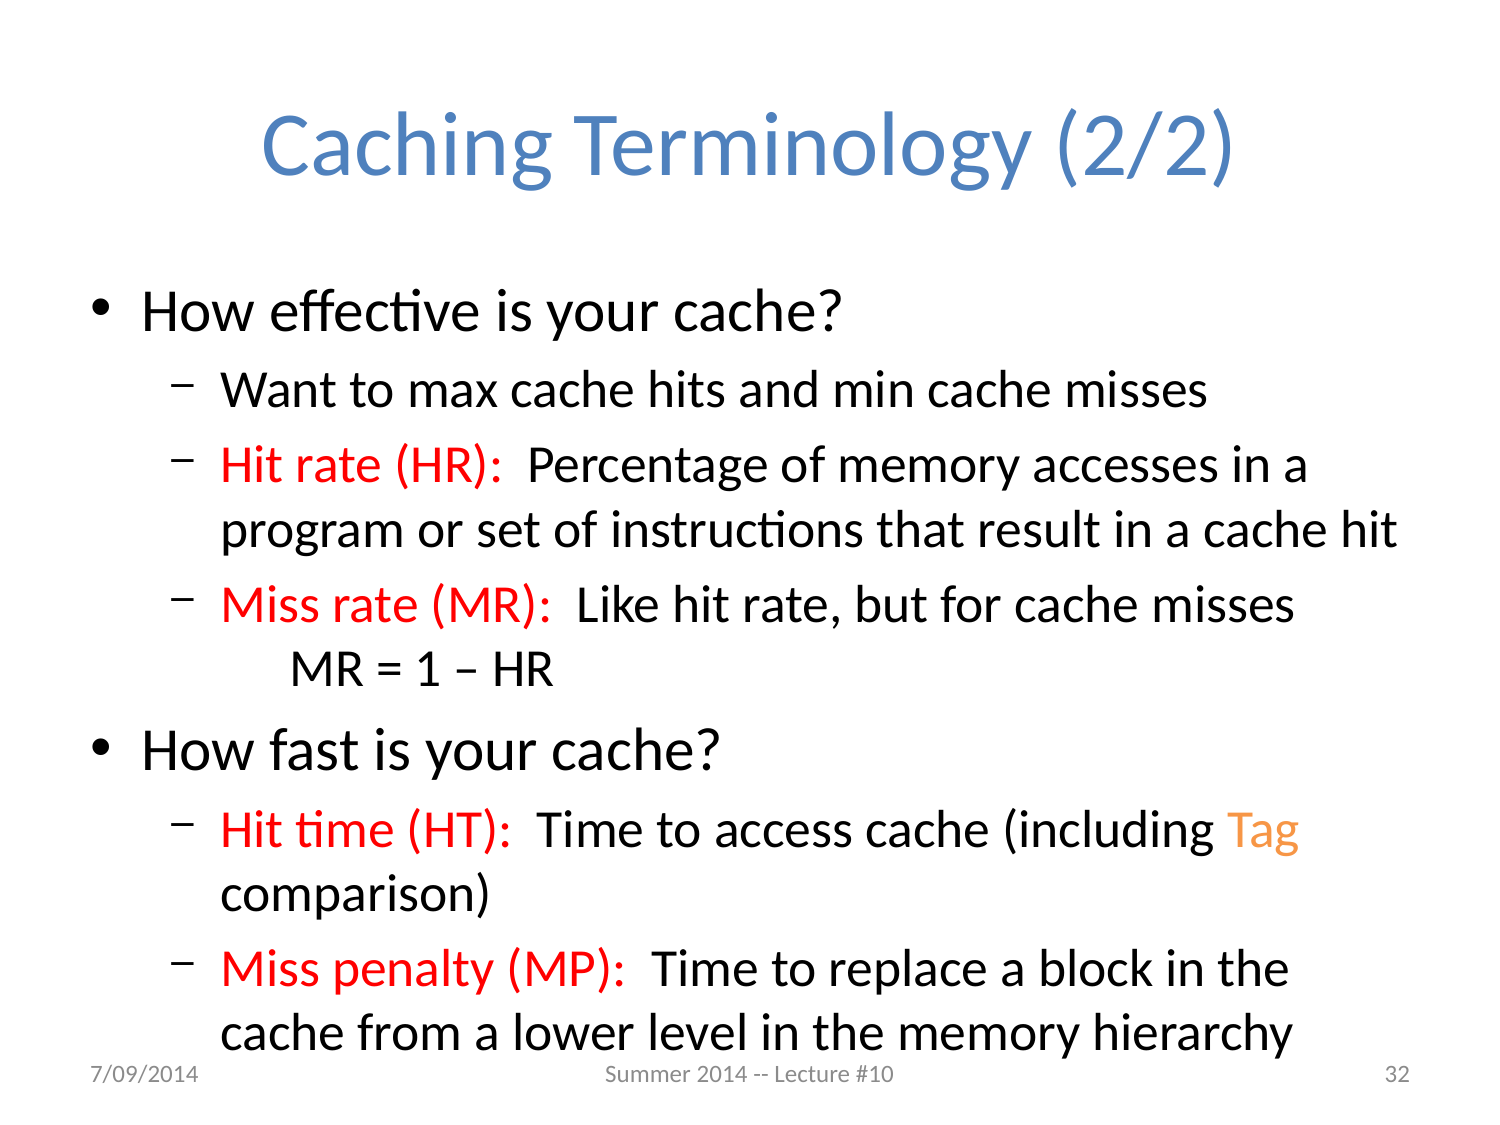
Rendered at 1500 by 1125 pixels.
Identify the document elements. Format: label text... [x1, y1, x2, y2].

list How effective is your cache? Want to max cache hits and min cache misses Hit rate (HR): Percentage of memory accesses in a program or set of instructions that result in a cache hit Miss rate (MR): Like hit rate, but for cache misses MR = 1 – HR How fast is your cache? Hit time (HT): Time to access cache (including Tag comparison) Miss penalty (MP): Time to replace a block in the cache from a lower level in the memory hierarchy [75, 262, 1425, 1073]
slide_number <number> [1074, 1042, 1425, 1103]
title Caching Terminology (2/2) [75, 45, 1425, 233]
slide_number 7/09/2014 [75, 1042, 425, 1103]
footer Summer 2014 -- Lecture #10 [512, 1042, 988, 1103]
